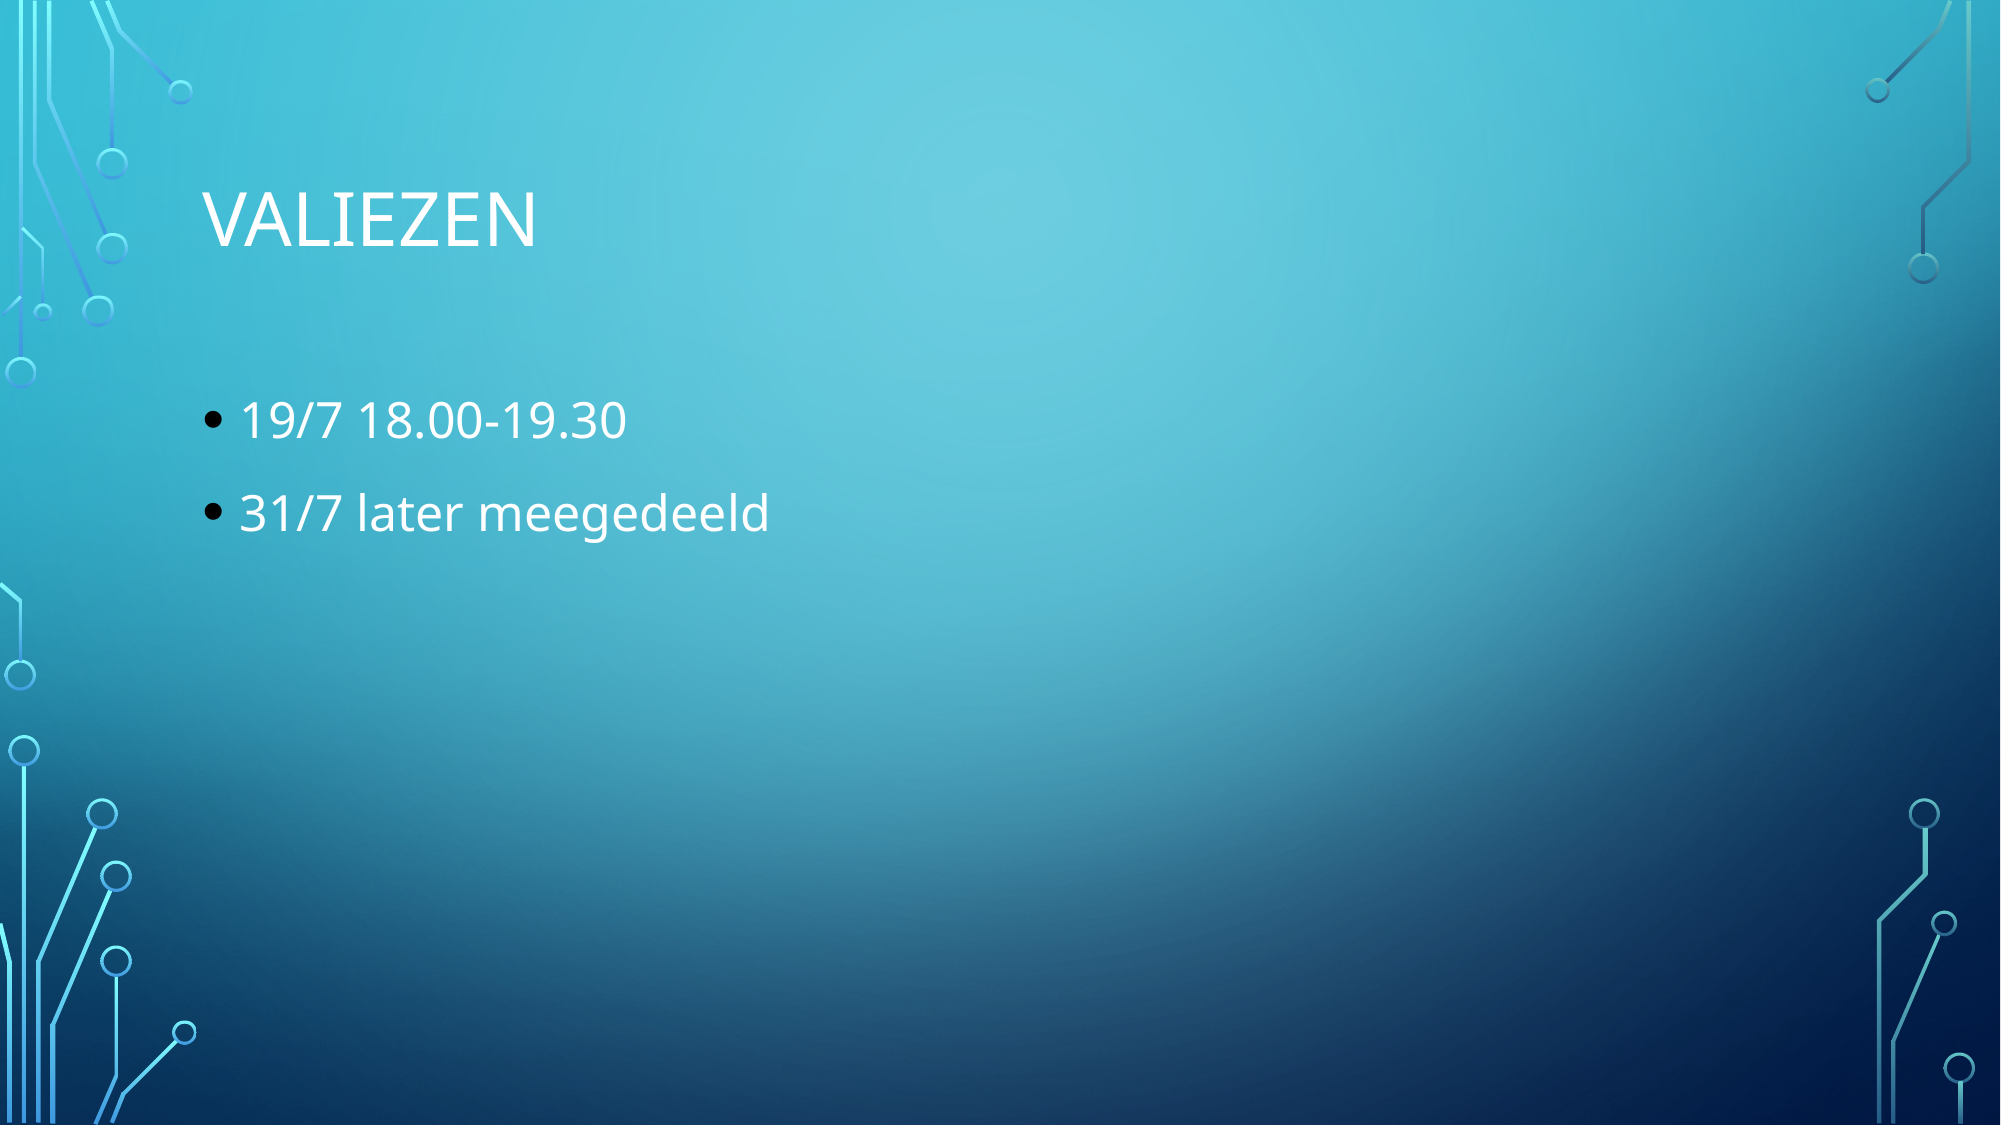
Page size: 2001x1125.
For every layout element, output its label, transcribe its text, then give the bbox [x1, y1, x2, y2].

title Valiezen [187, 101, 1813, 344]
list 19/7 18.00-19.30 31/7 later meegedeeld [187, 369, 1813, 951]
